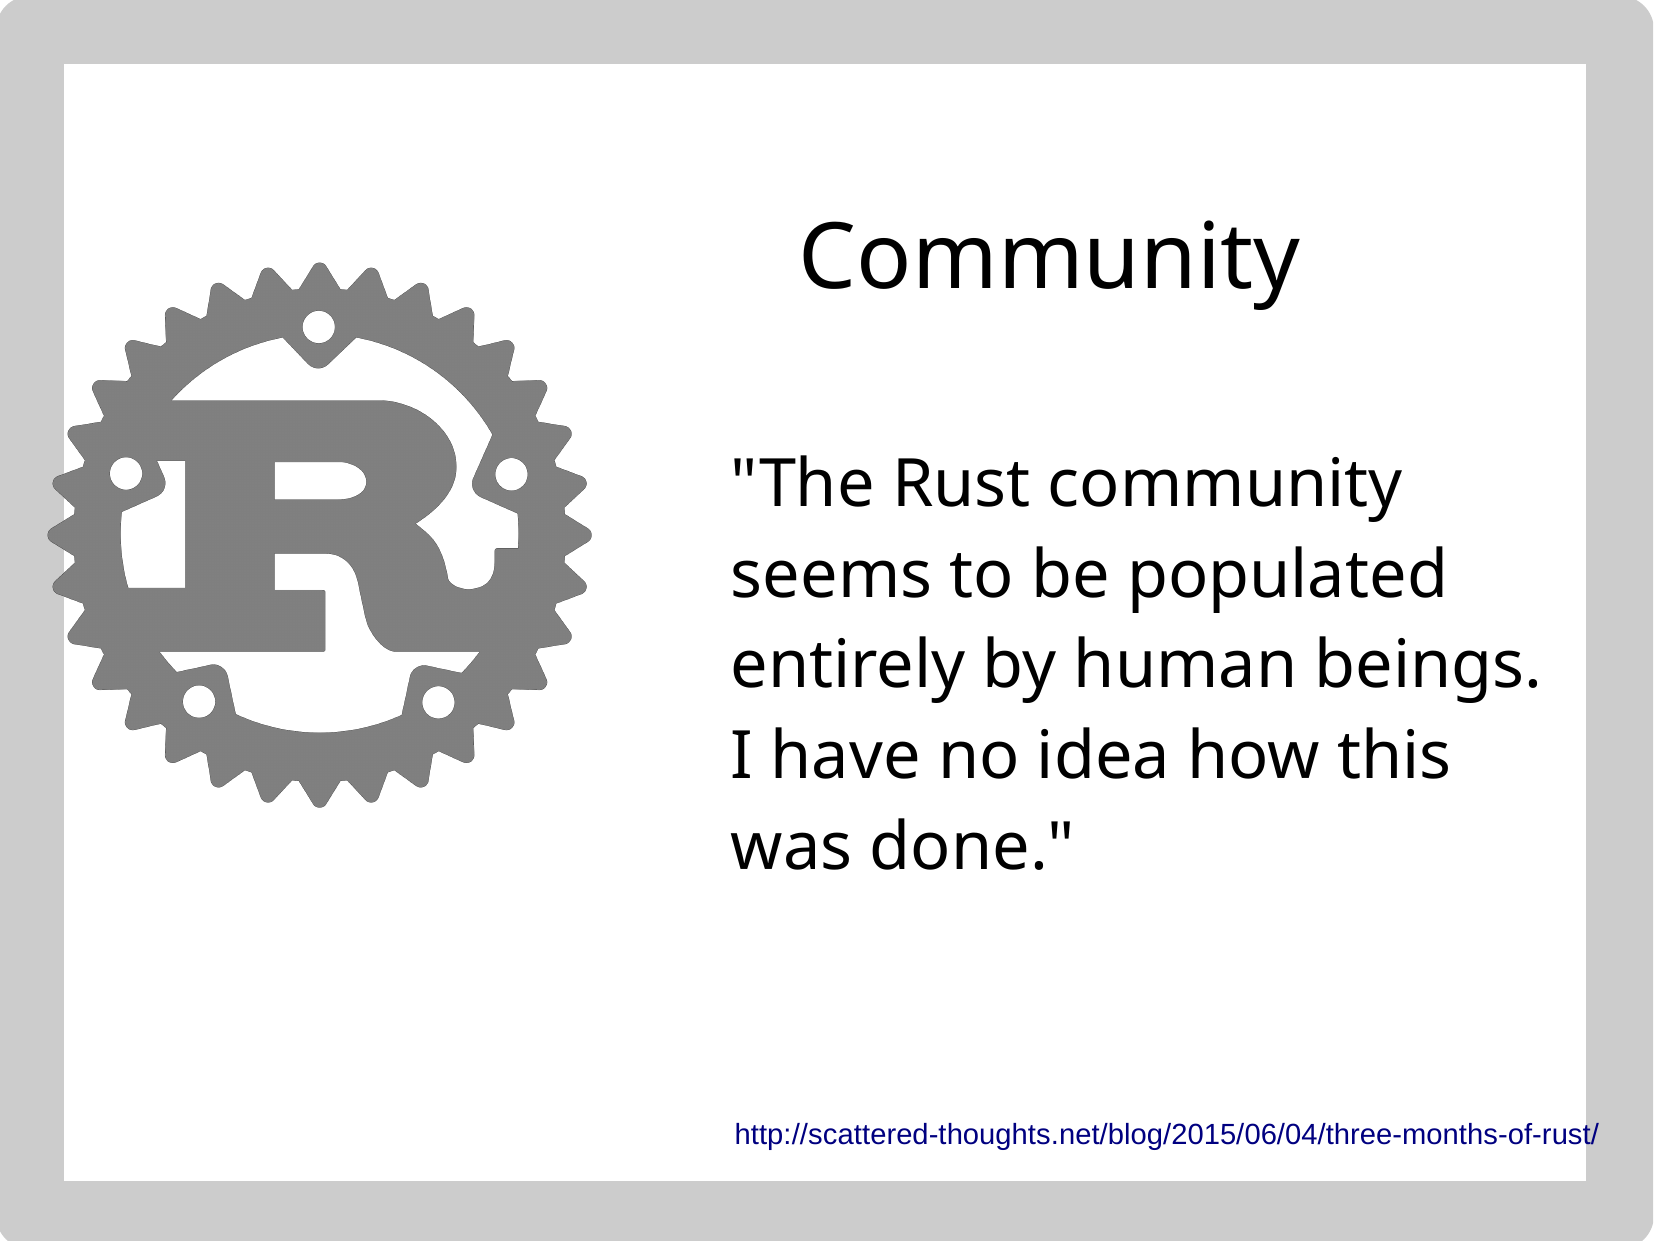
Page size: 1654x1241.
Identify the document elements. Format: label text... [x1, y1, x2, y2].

picture [44, 259, 595, 811]
list "The Rust community seems to be populated entirely by human beings. I have no idea how this was done." [659, 435, 1571, 1021]
text_box http://scattered-thoughts.net/blog/2015/06/04/three-months-of-rust/ [719, 1110, 1632, 1201]
title Community [539, 150, 1561, 358]
